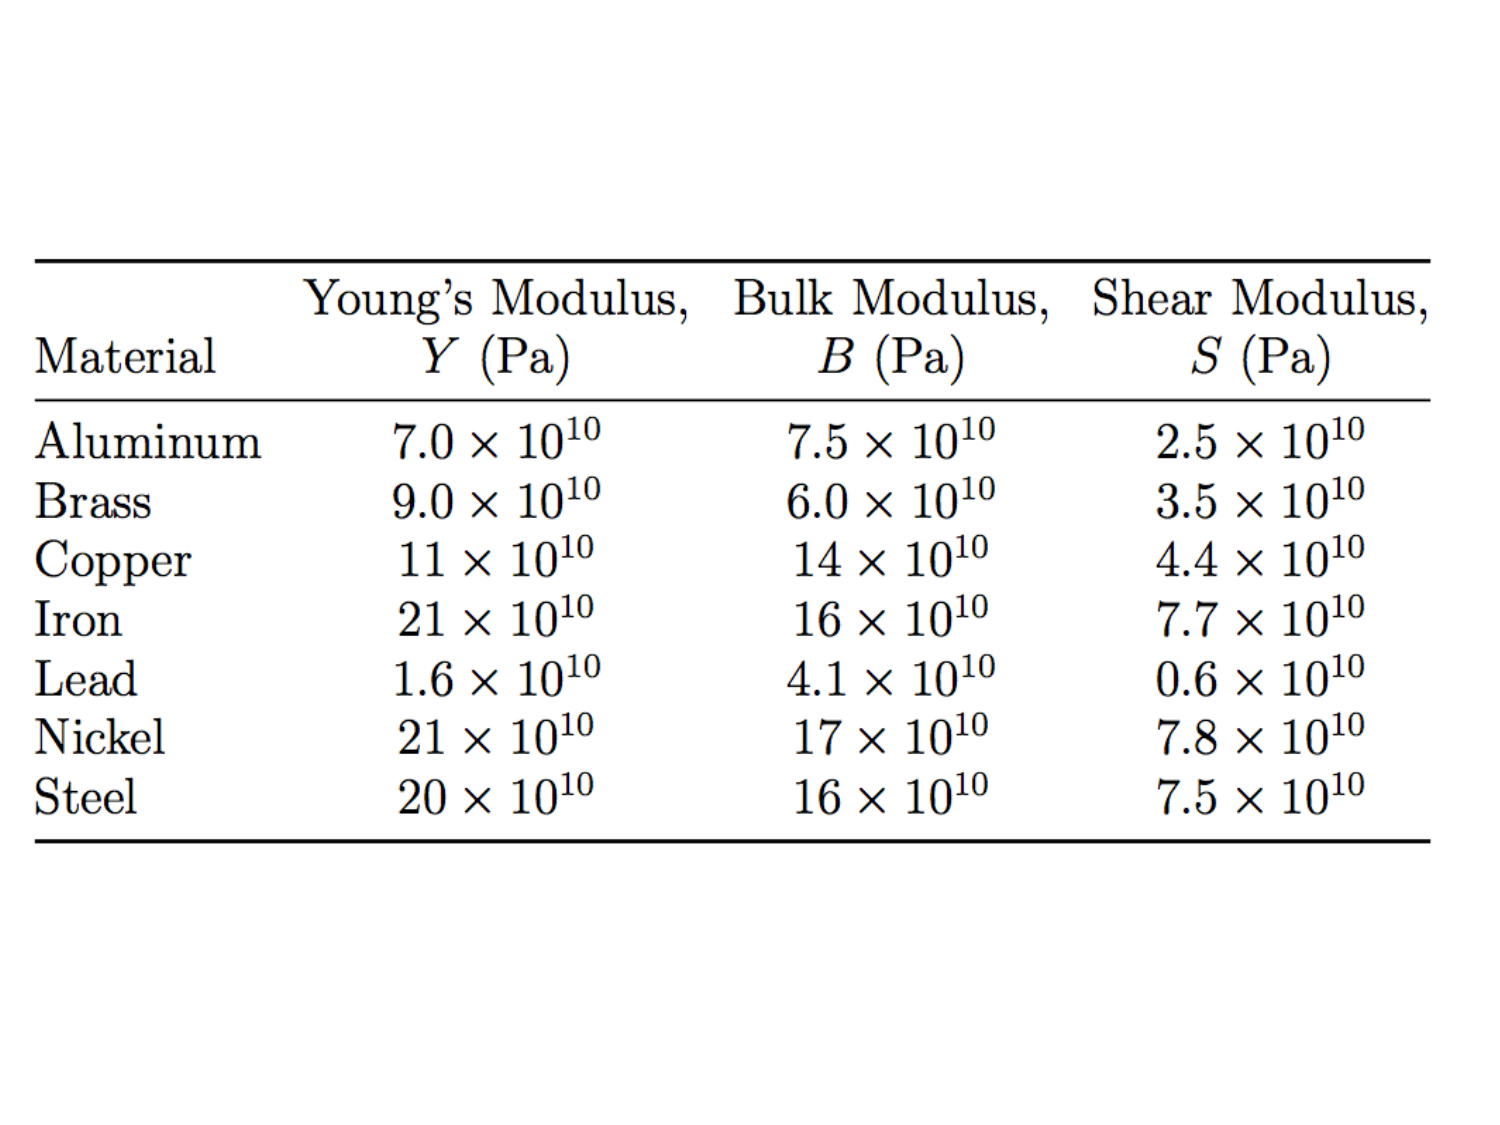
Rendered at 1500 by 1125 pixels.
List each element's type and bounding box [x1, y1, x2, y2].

picture [0, 228, 1500, 883]
